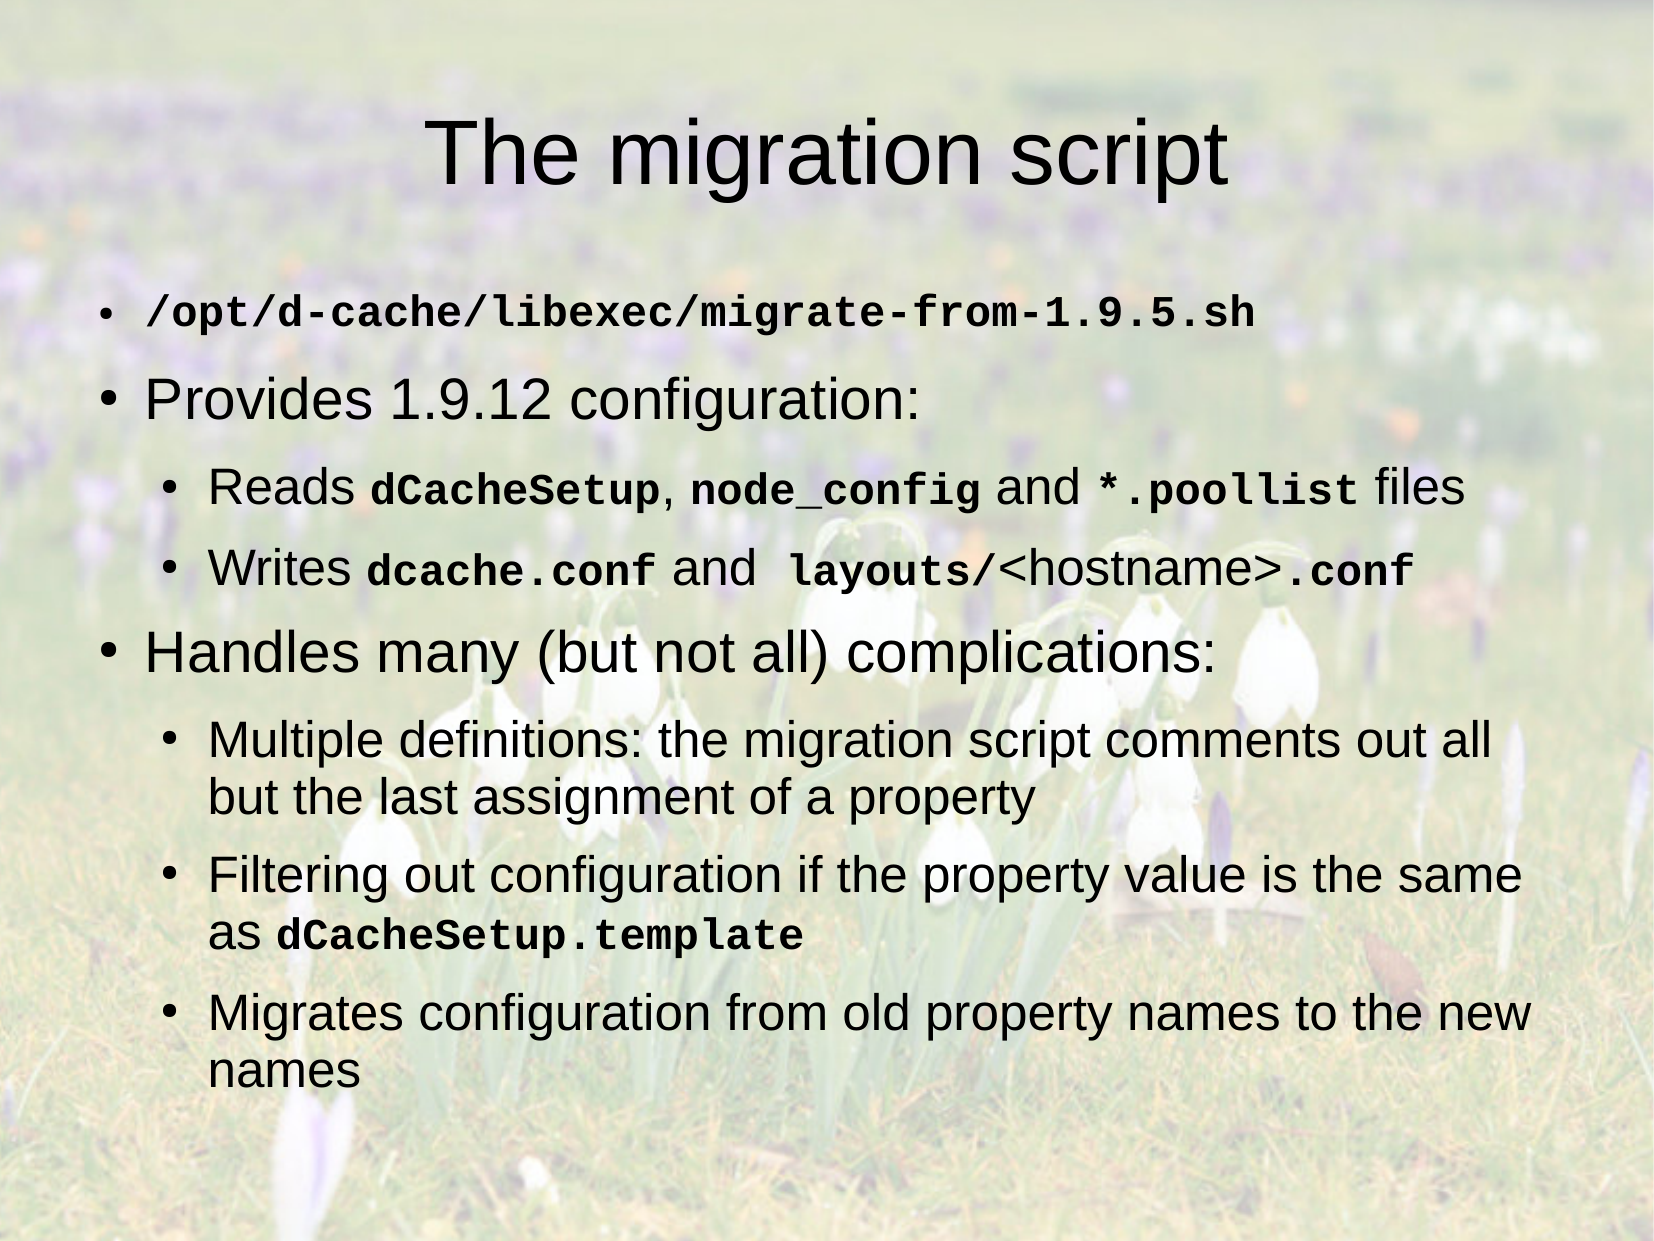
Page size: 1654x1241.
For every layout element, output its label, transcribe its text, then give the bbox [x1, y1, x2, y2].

title The migration script [82, 49, 1571, 257]
list /opt/d-cache/libexec/migrate-from-1.9.5.sh Provides 1.9.12 configuration: Reads dCacheSetup, node_config and *.poollist files Writes dcache.conf and layouts/<hostname>.conf Handles many (but not all) complications: Multiple definitions: the migration script comments out all but the last assignment of a property Filtering out configuration if the property value is the same as dCacheSetup.template Migrates configuration from old property names to the new names [82, 290, 1571, 1109]
picture [0, 0, 1654, 1241]
